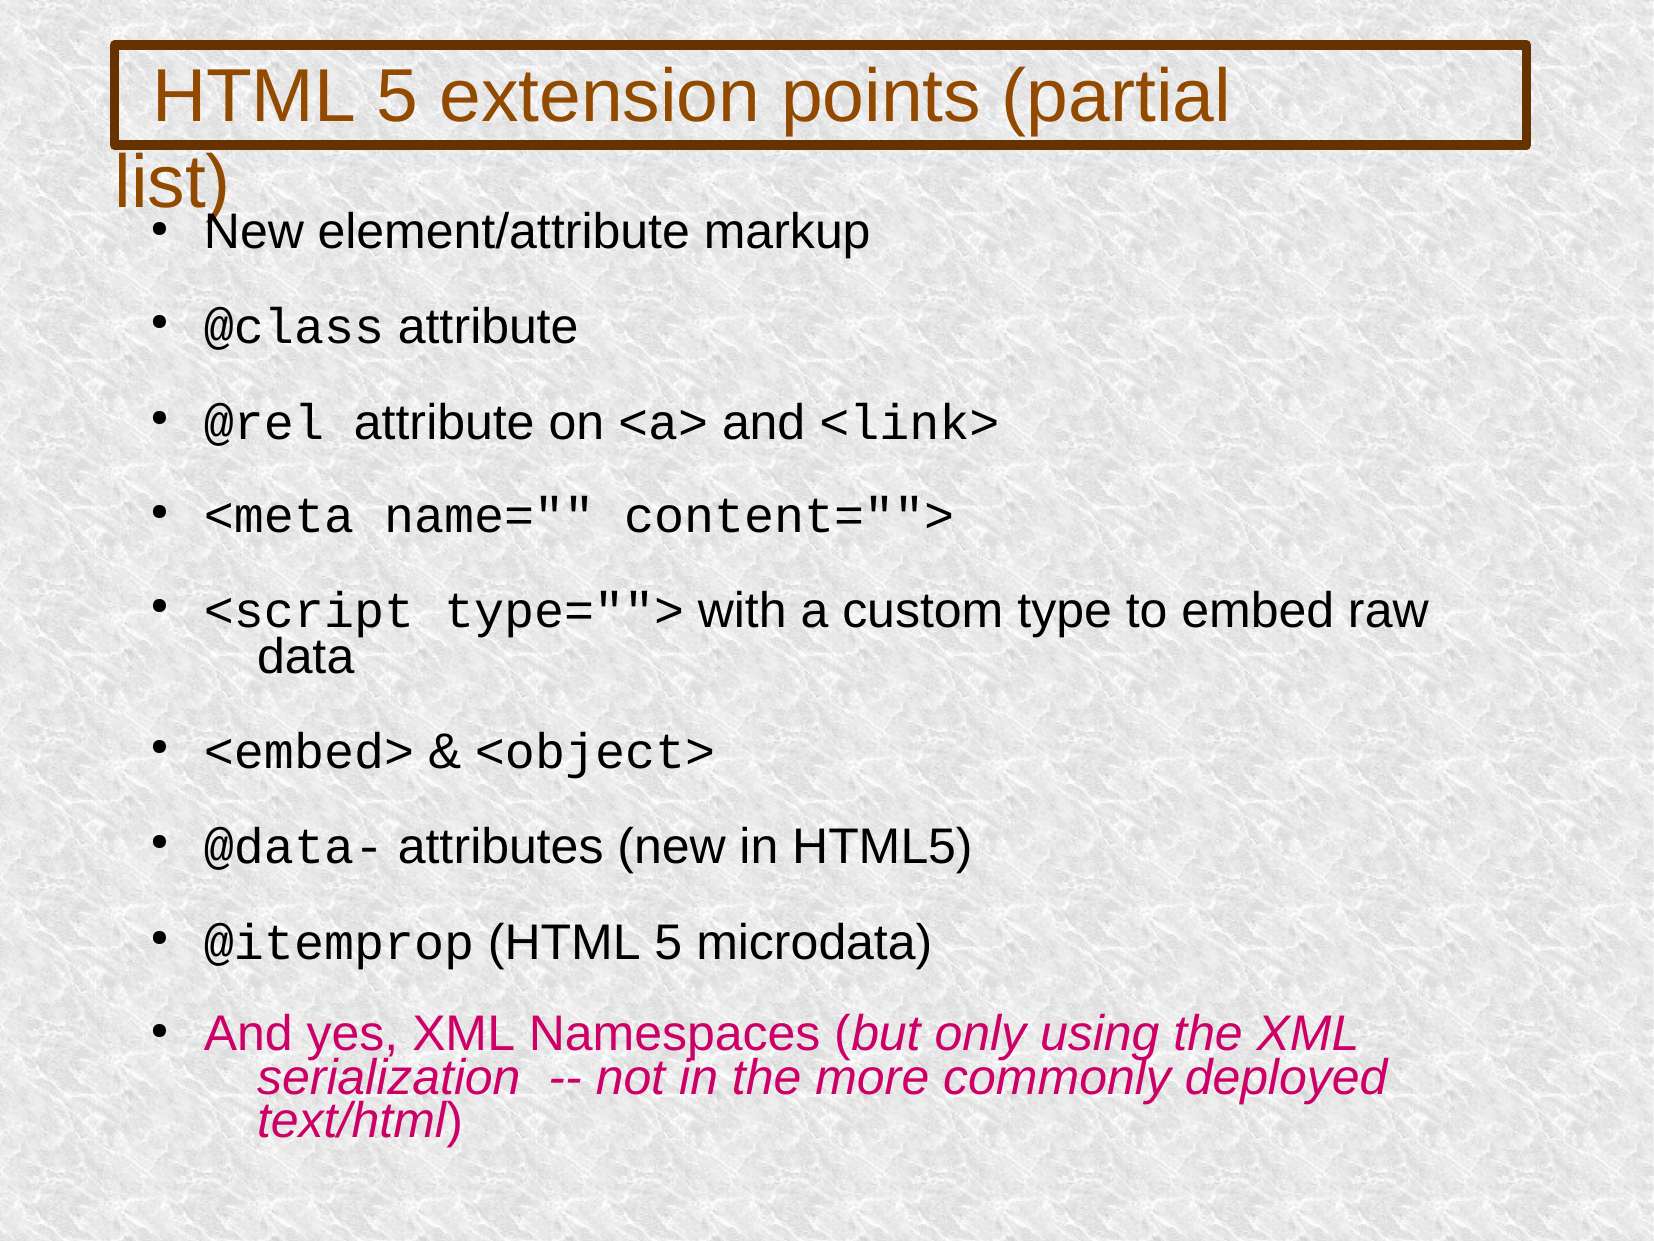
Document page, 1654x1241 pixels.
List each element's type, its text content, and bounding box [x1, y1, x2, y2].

list New element/attribute markup @class attribute @rel attribute on <a> and <link> <meta name="" content=""> <script type=""> with a custom type to embed raw data <embed> & <object> @data- attributes (new in HTML5) @itemprop (HTML 5 microdata) And yes, XML Namespaces (but only using the XML serialization -- not in the more commonly deployed text/html) [115, 214, 1528, 1101]
title HTML 5 extension points (partial list) [114, 45, 1527, 146]
picture [0, 0, 1654, 1241]
